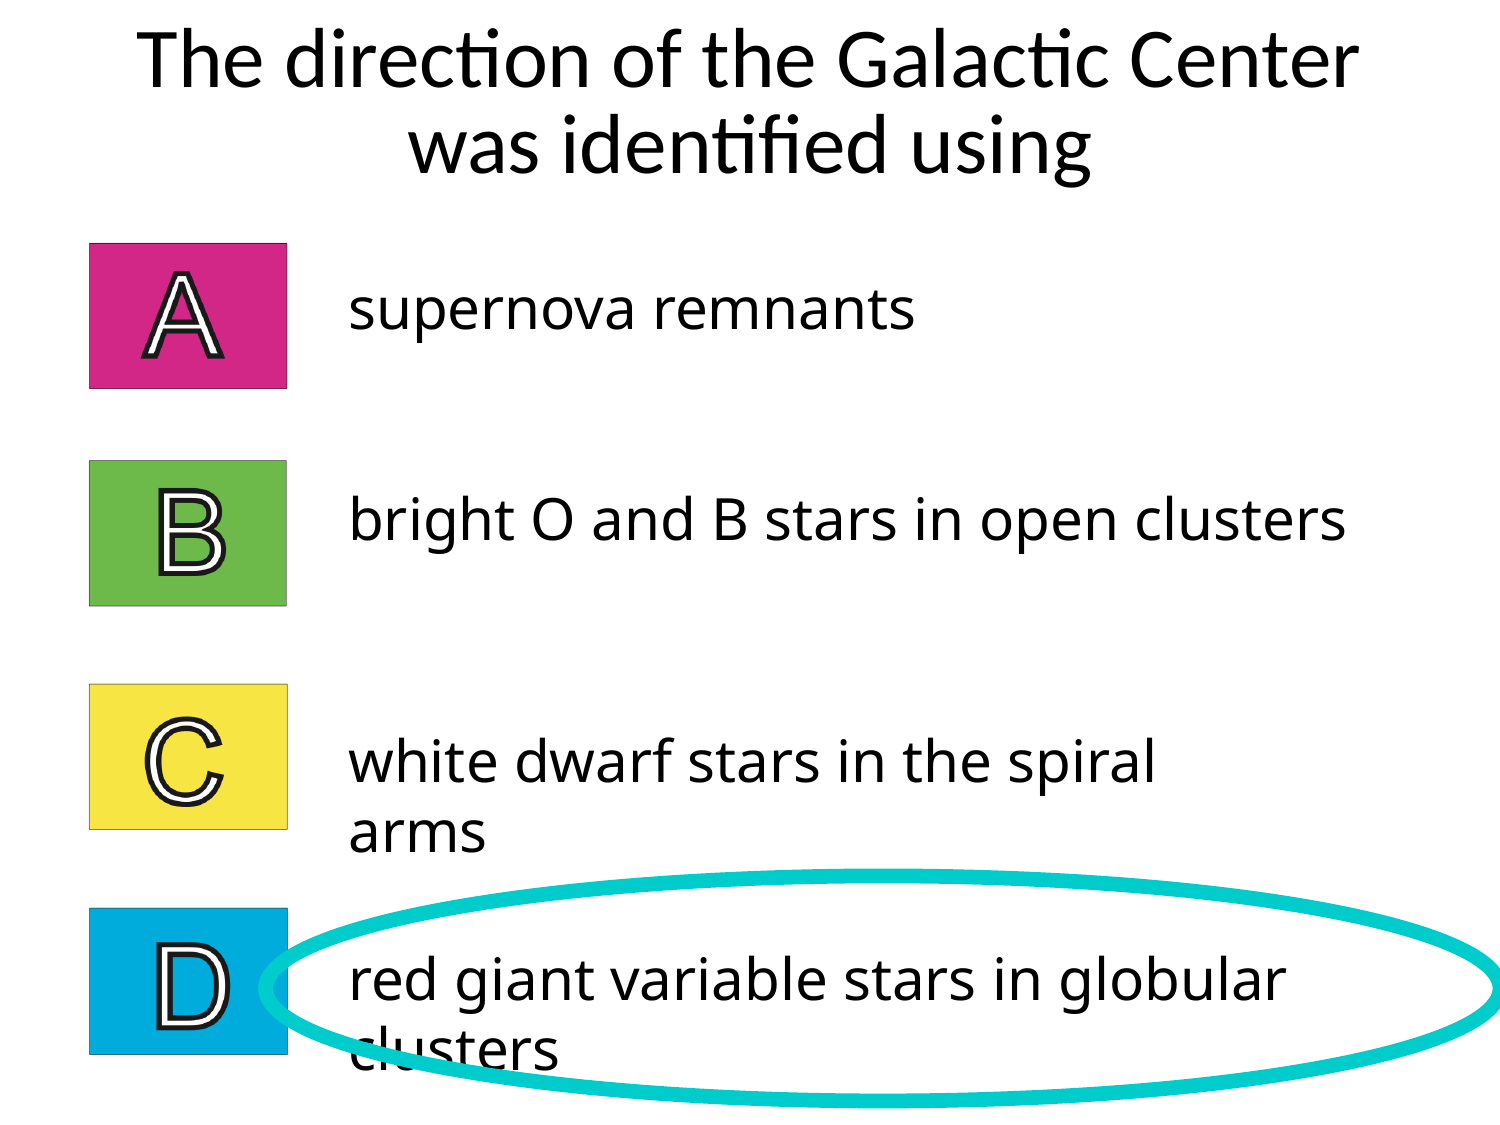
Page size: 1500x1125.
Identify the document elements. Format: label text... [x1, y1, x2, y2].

picture [157, 943, 229, 1029]
picture [88, 906, 289, 1056]
text_box red giant variable stars in globular clusters [333, 934, 1481, 1090]
text_box red giant variable stars in globular clusters [1230, 1026, 1481, 1090]
text_box supernova remnants [333, 263, 1288, 349]
text_box bright O and B stars in open clusters [333, 474, 1425, 560]
title The direction of the Galactic Center was identified using [75, 15, 1425, 203]
picture [87, 458, 288, 608]
picture [87, 682, 289, 831]
text_box white dwarf stars in the spiral arms [333, 717, 1298, 873]
text_box red giant variable stars in globular clusters [333, 1048, 536, 1090]
picture [87, 240, 289, 391]
